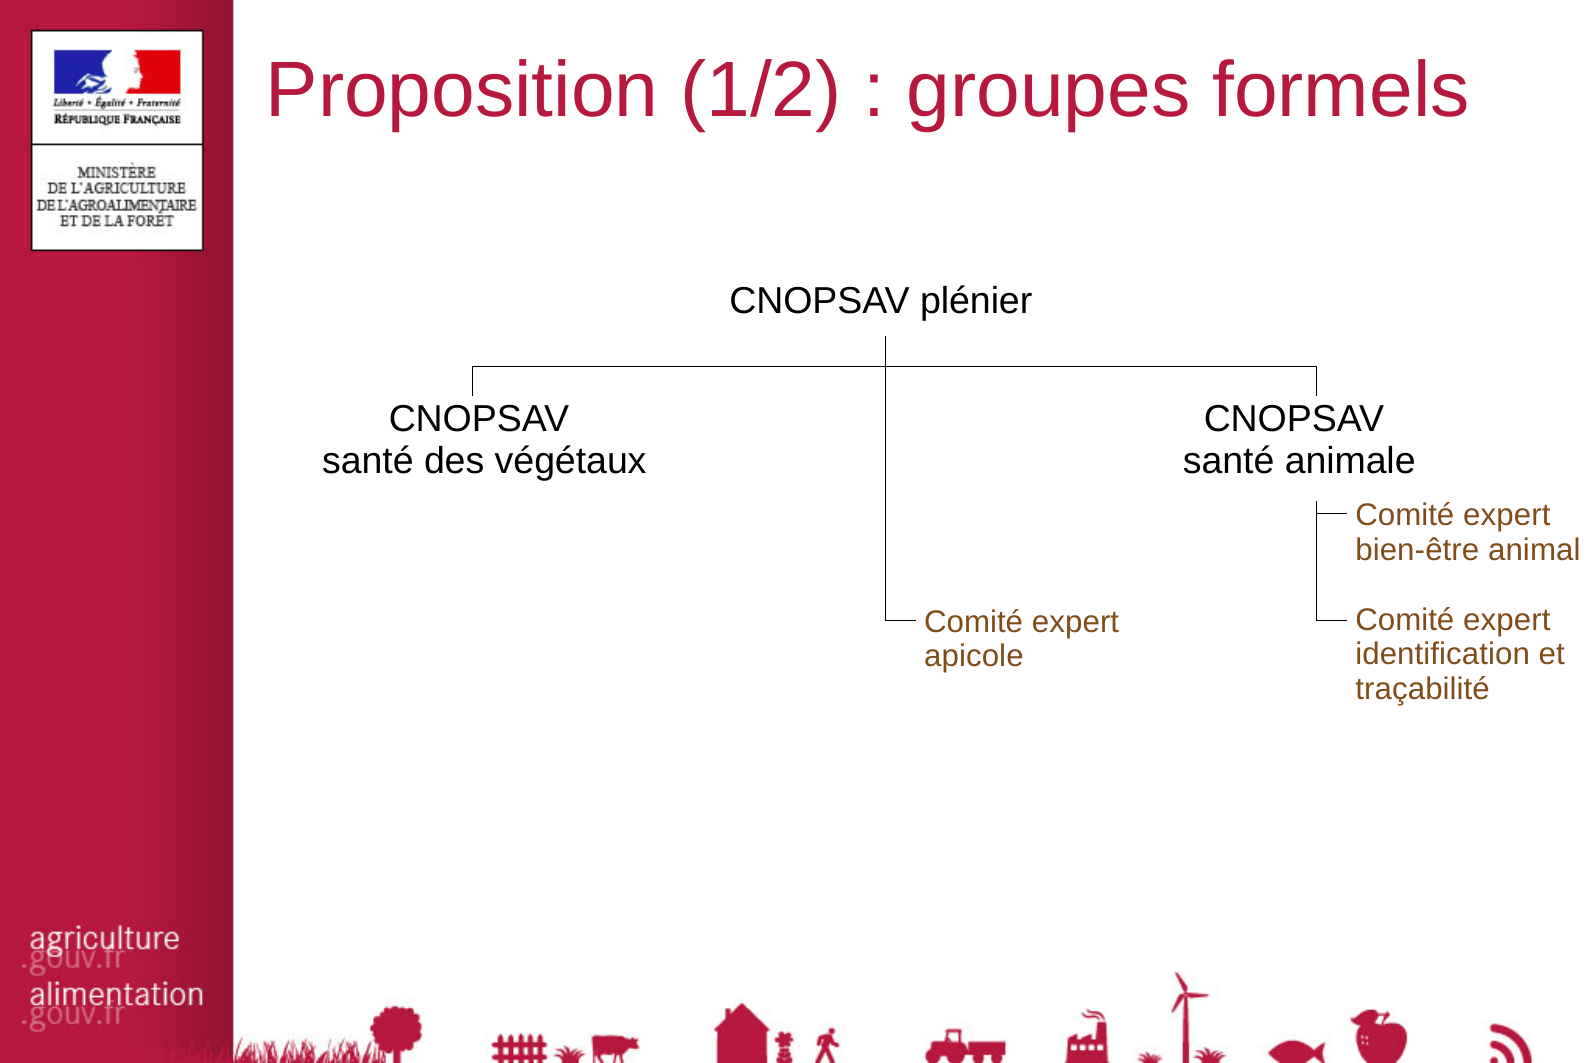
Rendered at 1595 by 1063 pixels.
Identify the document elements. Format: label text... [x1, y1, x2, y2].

text_box CNOPSAV santé des végétaux [307, 389, 662, 489]
picture [1317, 514, 1340, 620]
text_box Comité expert bien-être animal Comité expert identification et traçabilité [1340, 490, 1595, 714]
text_box Comité expert apicole [909, 596, 1205, 681]
text_box CNOPSAV santé animale [1122, 389, 1477, 489]
title Proposition (1/2) : groupes formels [265, 1, 1565, 179]
text_box CNOPSAV plénier [714, 271, 1069, 329]
picture [0, 0, 1594, 1063]
